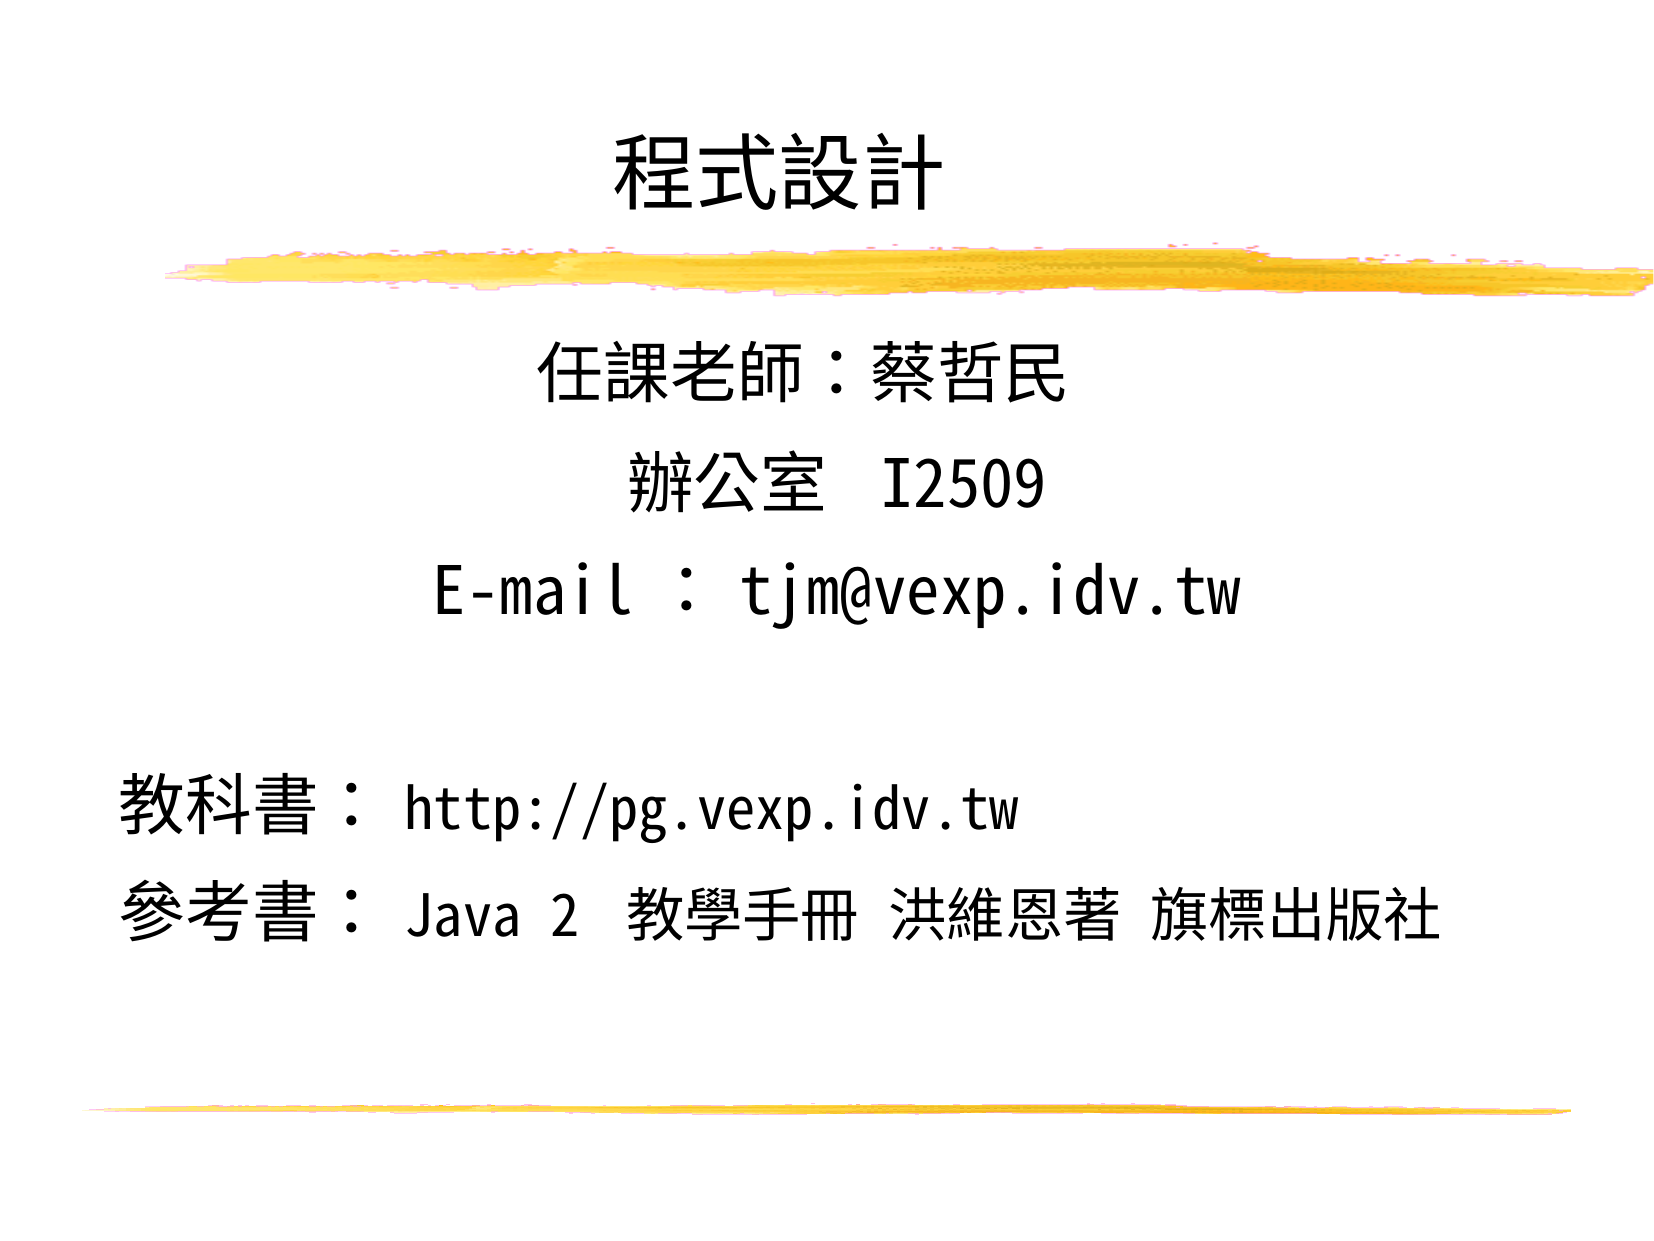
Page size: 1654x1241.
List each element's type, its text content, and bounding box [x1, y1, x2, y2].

list 任課老師：蔡哲民 辦公室 I2509 E-mail：tjm@vexp.idv.tw 教科書：http://pg.vexp.idv.tw 參考書：Java 2 教學手冊 洪維恩著 旗標出版社 [103, 315, 1572, 1076]
title 程式設計 [76, 12, 1482, 235]
picture [82, 1102, 1571, 1117]
picture [165, 237, 1654, 308]
